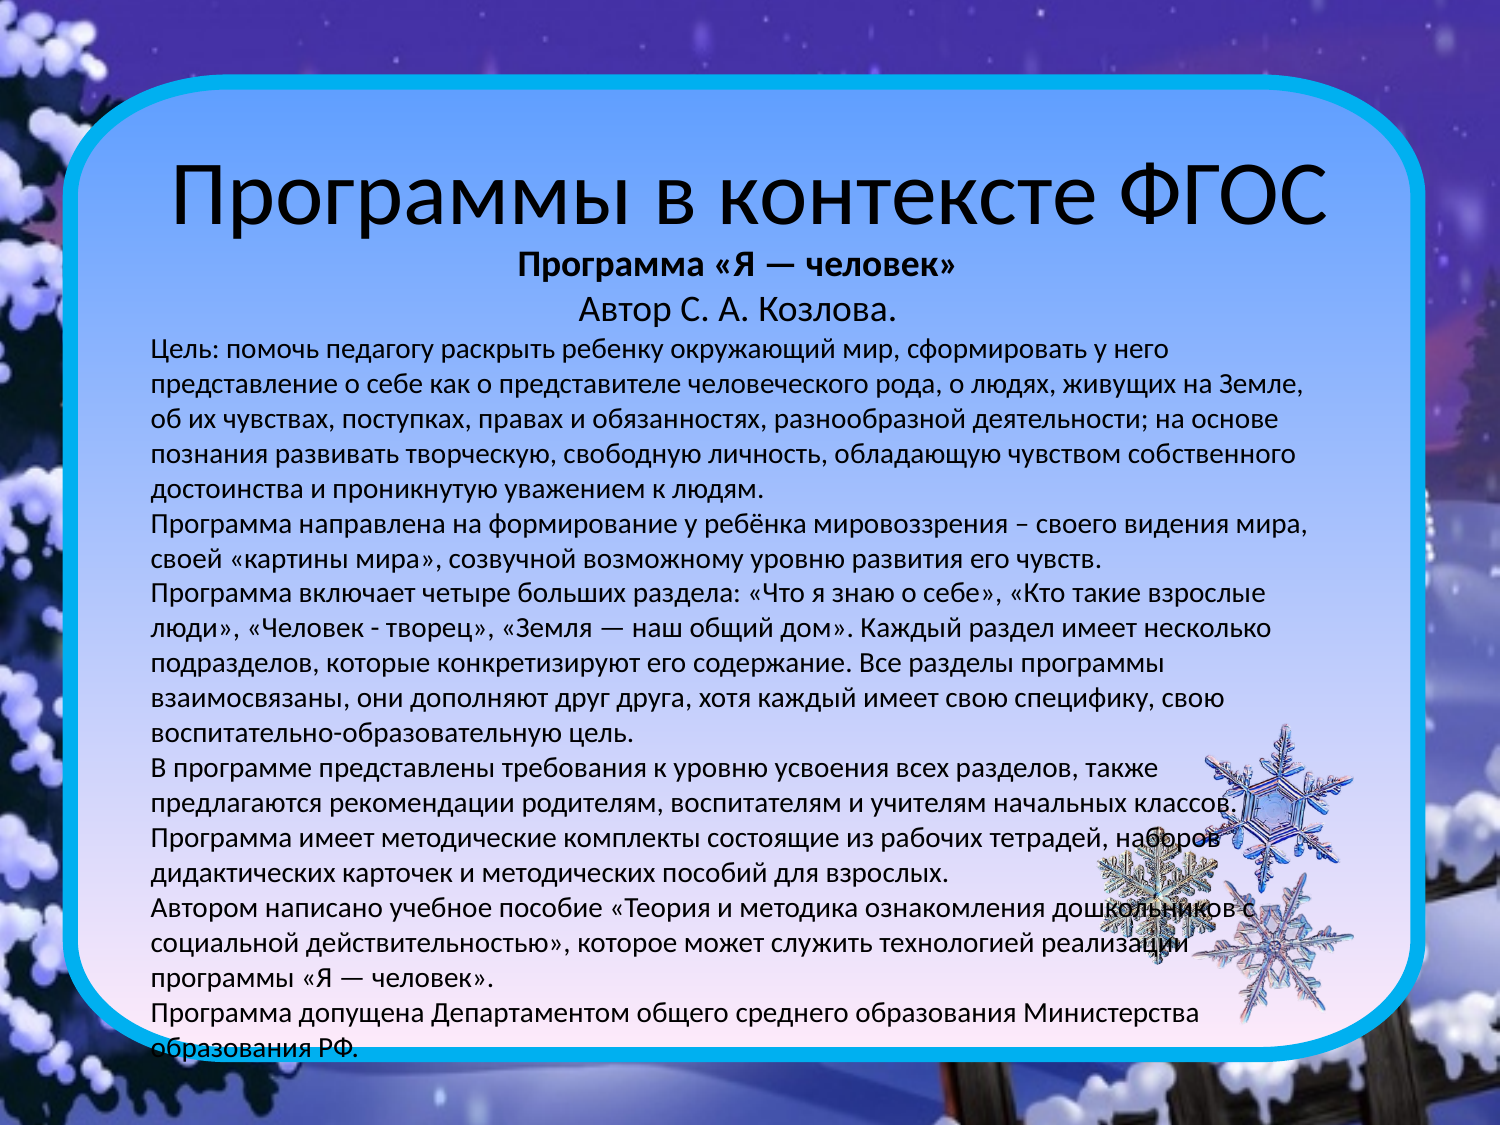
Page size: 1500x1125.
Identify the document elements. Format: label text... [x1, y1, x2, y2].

title Программы в контексте ФГОС [112, 125, 1388, 338]
picture [0, 0, 1500, 1125]
subtitle Программа «Я — человек» Автор С. А. Козлова. Цель: помочь педагогу раскрыть ребенку окружающий мир, сформировать у него представление о себе как о представителе человеческого рода, о людях, живущих на Земле, об их чувствах, поступках, правах и обязанностях, разнообразной деятельности; на основе познания развивать творческую, свободную личность, обладающую чувством соб­ственного достоинства и проникнутую уважением к людям. Программа направлена на формирование у ребёнка мировоззрения – своего видения мира, своей «картины мира», созвучной возможному уровню развития его чувств. Программа включает четыре больших раздела: «Что я знаю о себе», «Кто такие взрослые люди», «Человек - творец», «Земля — наш общий дом». Каждый раздел имеет несколько подразделов, которые конкретизируют его содержание. Все разделы программы взаимосвязаны, они дополняют друг друга, хотя каждый имеет свою специфику, свою воспитательно-образовательную цель. В программе представлены требования к уровню усвоения всех разделов, также предлагаются рекомендации родителям, воспитателям и учителям начальных классов. Программа имеет методические комплекты состоящие из рабочих тетрадей, наборов дидактических карточек и методических пособий для взрослых. Ав­тором написано учебное пособие «Теория и методика ознакомления дошкольников с социальной действительностью», которое может слу­жить технологией реализации программы «Я — человек». Программа допущена Департаментом общего среднего образования Министерства образования РФ. [135, 231, 1341, 1035]
